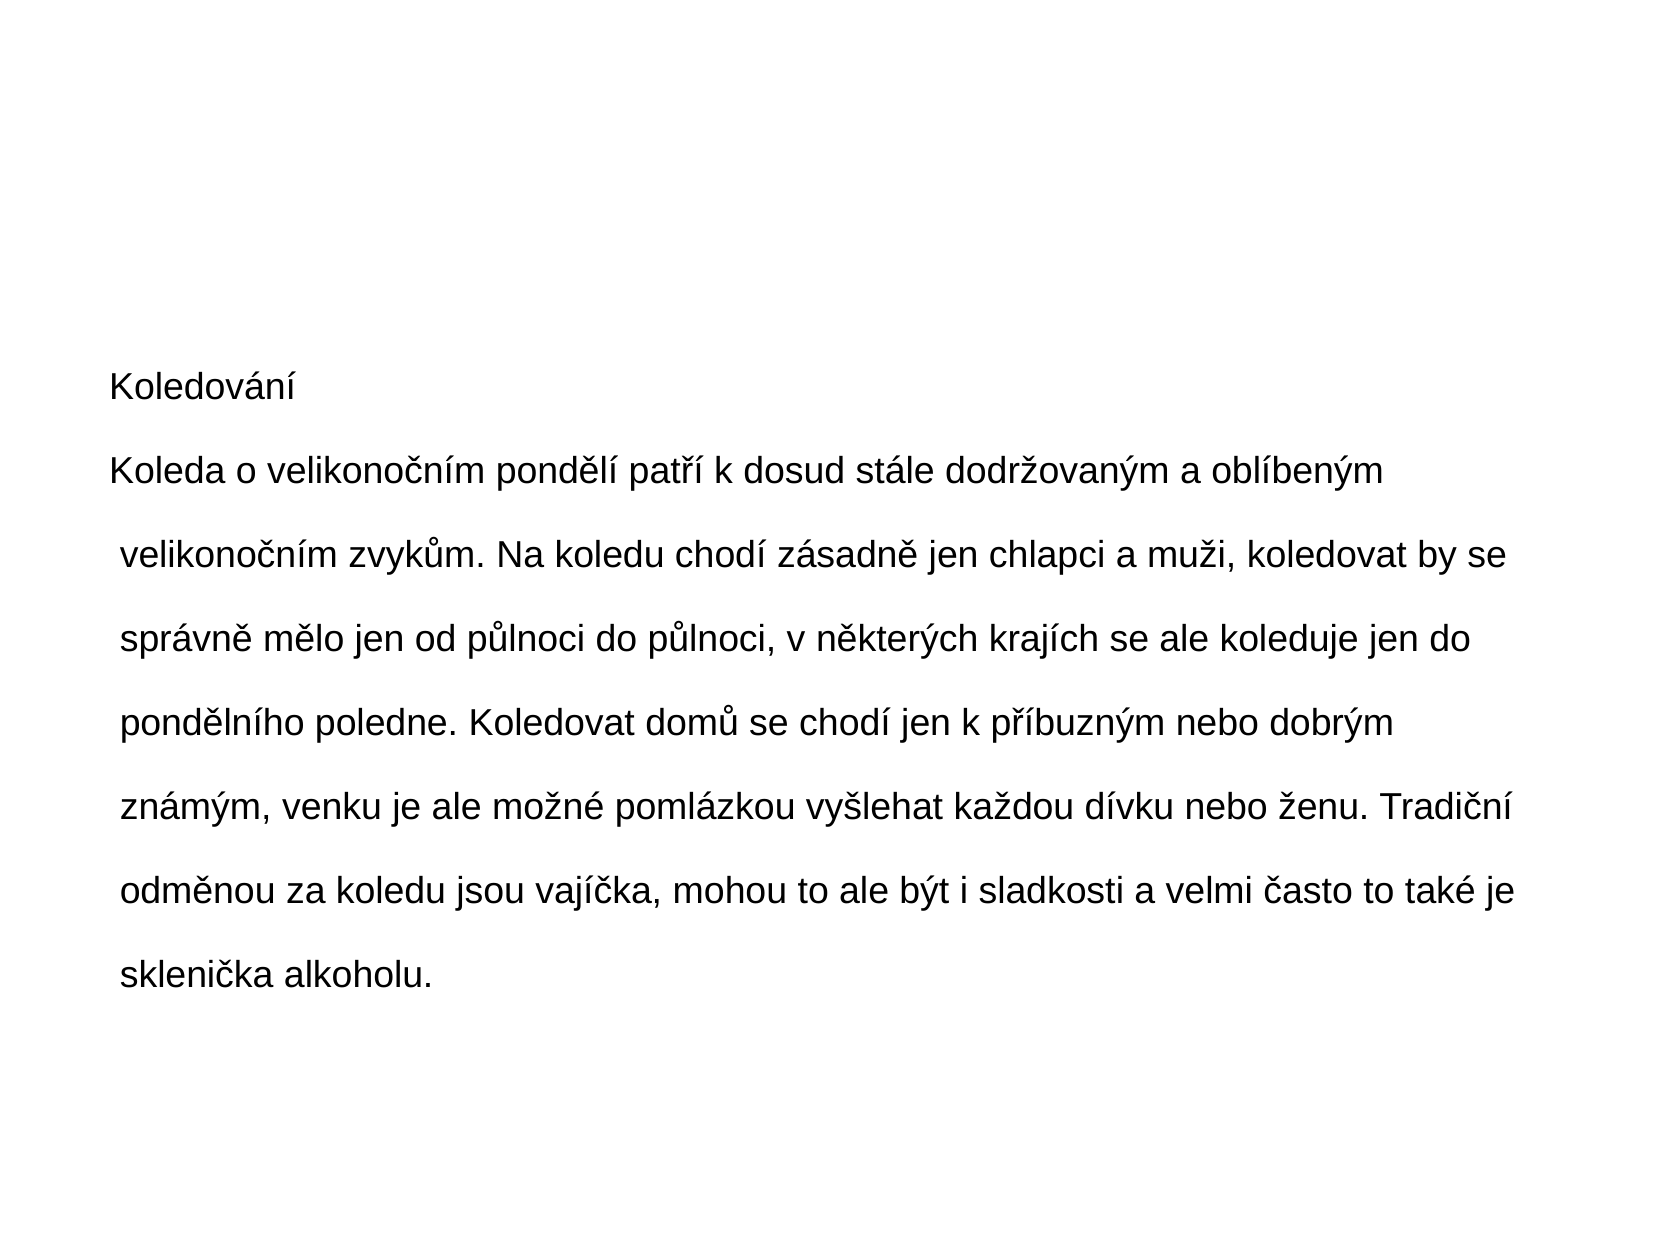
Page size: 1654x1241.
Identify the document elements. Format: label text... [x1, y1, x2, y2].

text_box Koledování Koleda o velikonočním pondělí patří k dosud stále dodržovaným a oblíbeným velikonočním zvykům. Na koledu chodí zásadně jen chlapci a muži, koledovat by se správně mělo jen od půlnoci do půlnoci, v některých krajích se ale koleduje jen do pondělního poledne. Koledovat domů se chodí jen k příbuzným nebo dobrým známým, venku je ale možné pomlázkou vyšlehat každou dívku nebo ženu. Tradiční odměnou za koledu jsou vajíčka, mohou to ale být i sladkosti a velmi často to také je sklenička alkoholu. [94, 358, 1548, 1004]
